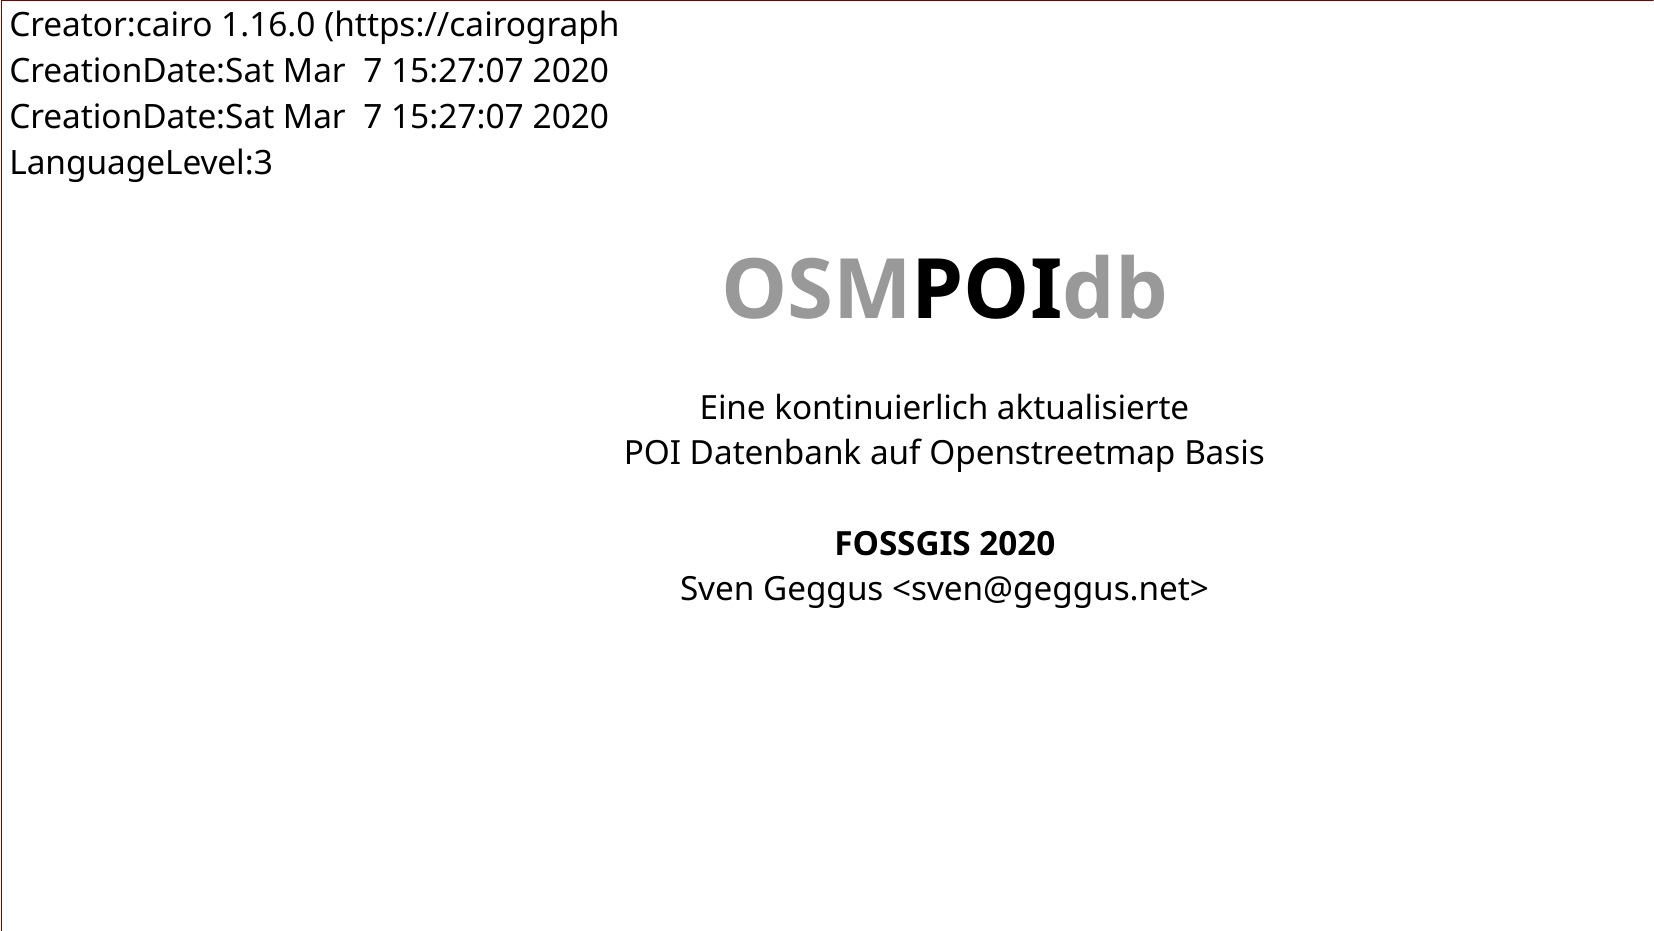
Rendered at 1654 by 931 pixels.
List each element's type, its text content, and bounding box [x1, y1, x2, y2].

subtitle OSMPOIdb Eine kontinuierlich aktualisierte POI Datenbank auf Openstreetmap Basis FOSSGIS 2020 Sven Geggus <sven@geggus.net> [295, 195, 1595, 735]
